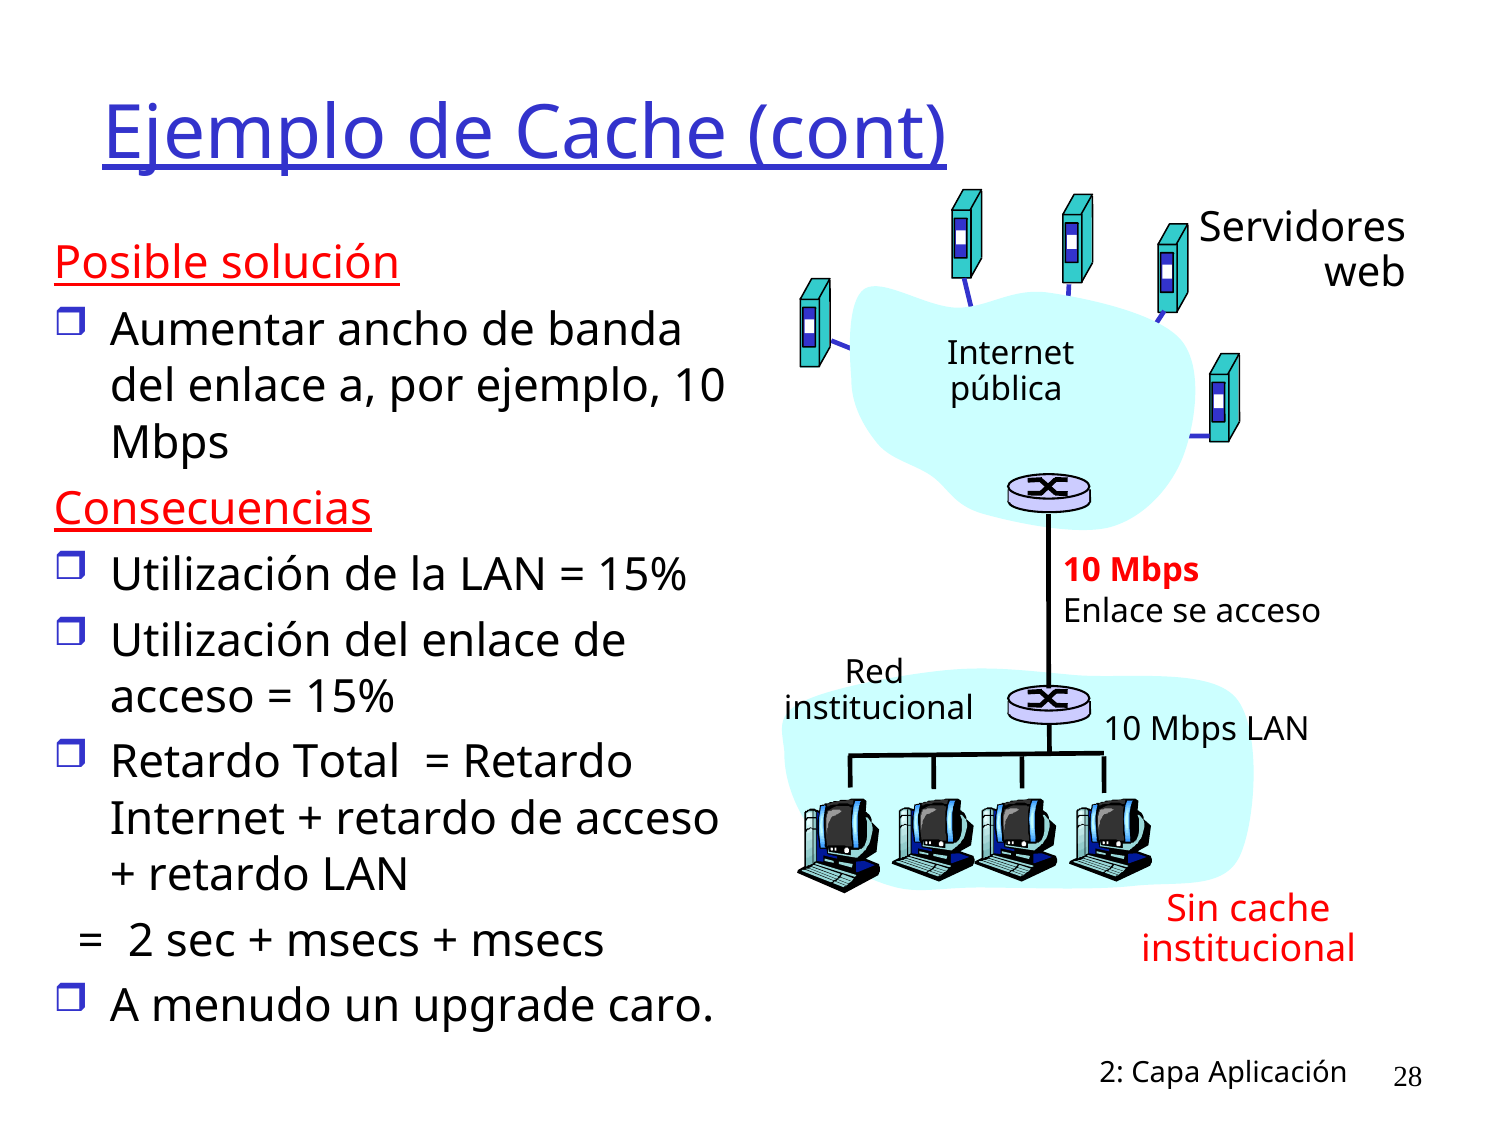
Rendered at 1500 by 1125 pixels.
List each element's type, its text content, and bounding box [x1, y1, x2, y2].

title Ejemplo de Cache (cont) [87, 37, 1363, 225]
text_box [1158, 223, 1183, 313]
text_box 10 Mbps Enlace se acceso [1047, 545, 1337, 637]
text_box 10 Mbps LAN [1088, 704, 1326, 756]
list Posible solución Aumentar ancho de banda del enlace a, por ejemplo, 10 Mbps Consecuencias Utilización de la LAN = 15% Utilización del enlace de acceso = 15% Retardo Total = Retardo Internet + retardo de acceso + retardo LAN = 2 sec + msecs + msecs A menudo un upgrade caro. [39, 226, 769, 1059]
text_box Internet pública [923, 327, 1090, 416]
text_box Servidores web [1183, 198, 1422, 304]
text_box [951, 189, 982, 279]
text_box [800, 278, 830, 368]
text_box [849, 286, 1196, 531]
text_box [1209, 353, 1240, 443]
text_box Red institucional [769, 647, 990, 735]
text_box [1062, 194, 1093, 283]
text_box Sin cache institucional [1126, 881, 1372, 978]
text_box [782, 668, 1254, 894]
